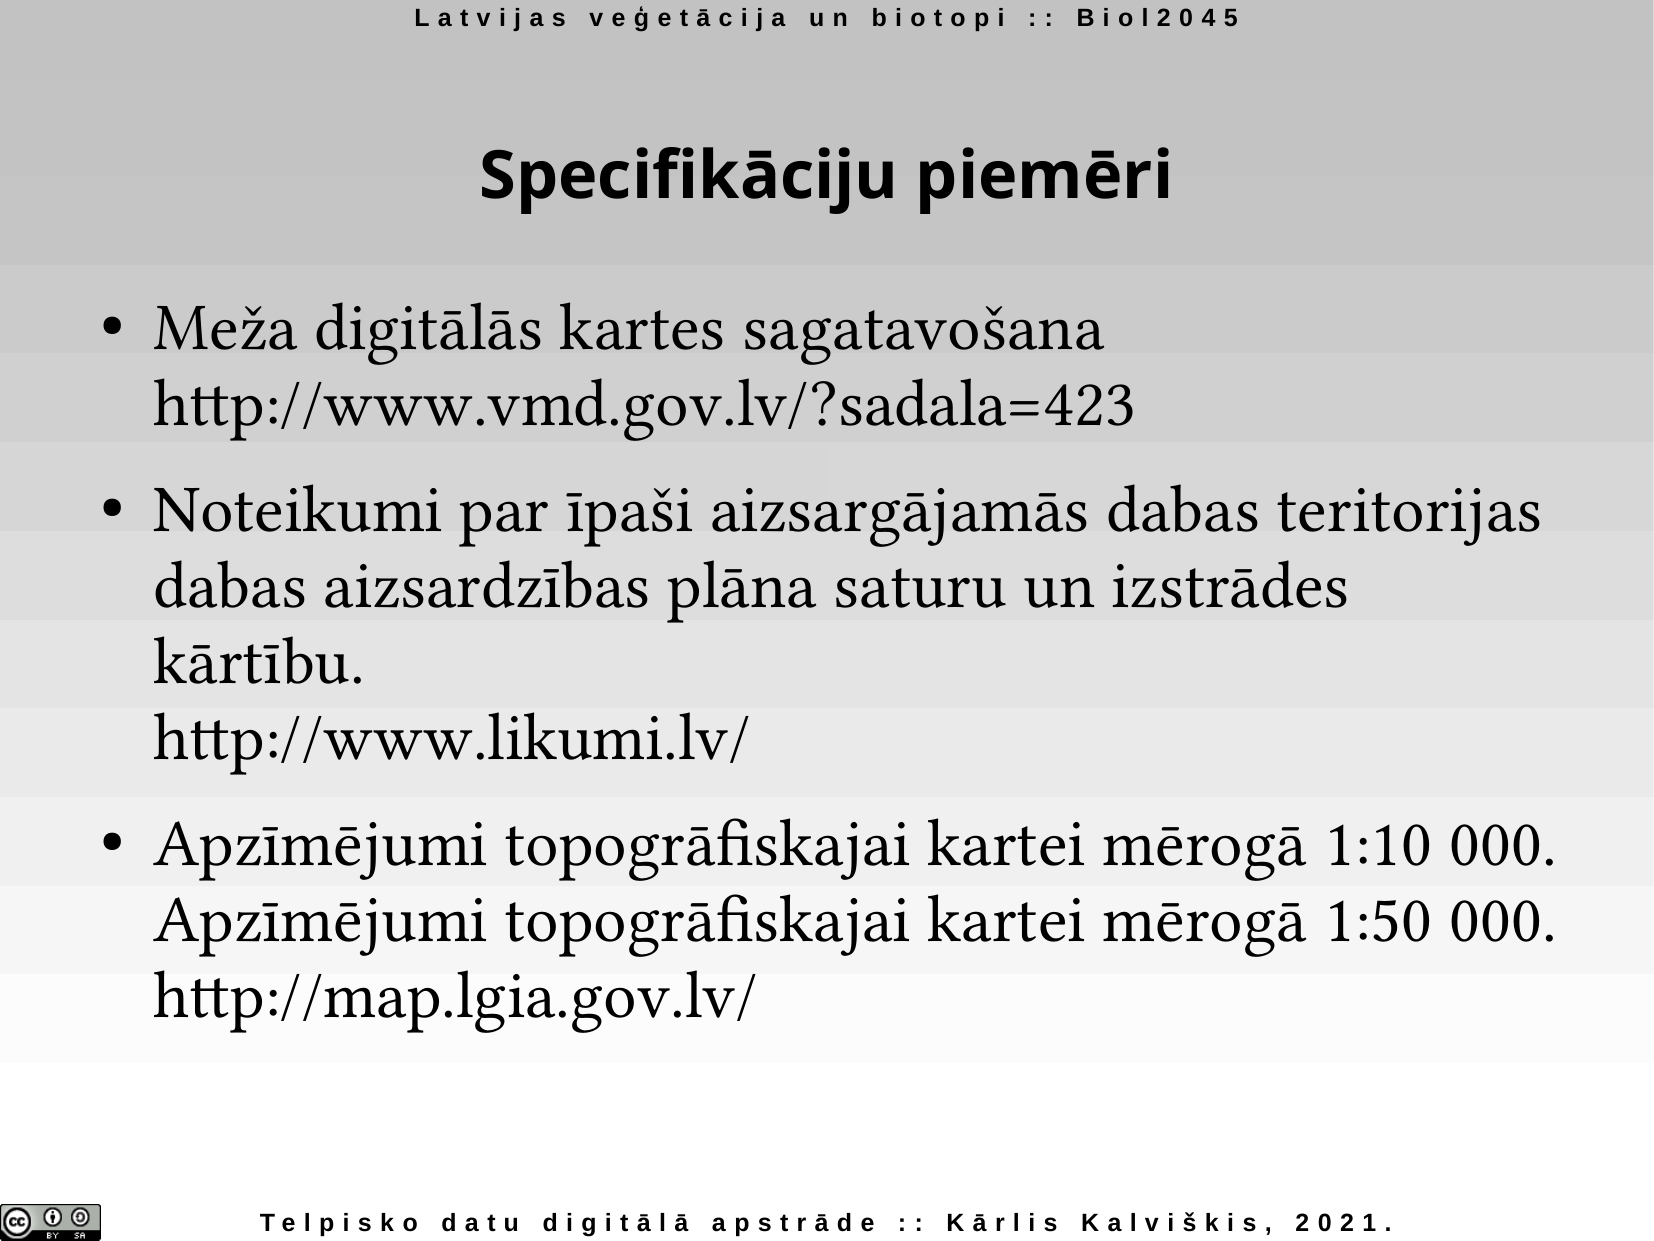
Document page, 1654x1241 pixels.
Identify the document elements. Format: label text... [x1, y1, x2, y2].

list Meža digitālās kartes sagatavošana http://www.vmd.gov.lv/?sadala=423 Noteikumi par īpaši aizsargājamās dabas teritorijas dabas aizsardzības plāna saturu un izstrādes kārtību. http://www.likumi.lv/ Apzīmējumi topogrāfiskajai kartei mērogā 1:10 000. Apzīmējumi topogrāfiskajai kartei mērogā 1:50 000. http://map.lgia.gov.lv/ [82, 289, 1571, 1098]
title Specifikāciju piemēri [29, 49, 1625, 296]
picture [0, 0, 1654, 1241]
